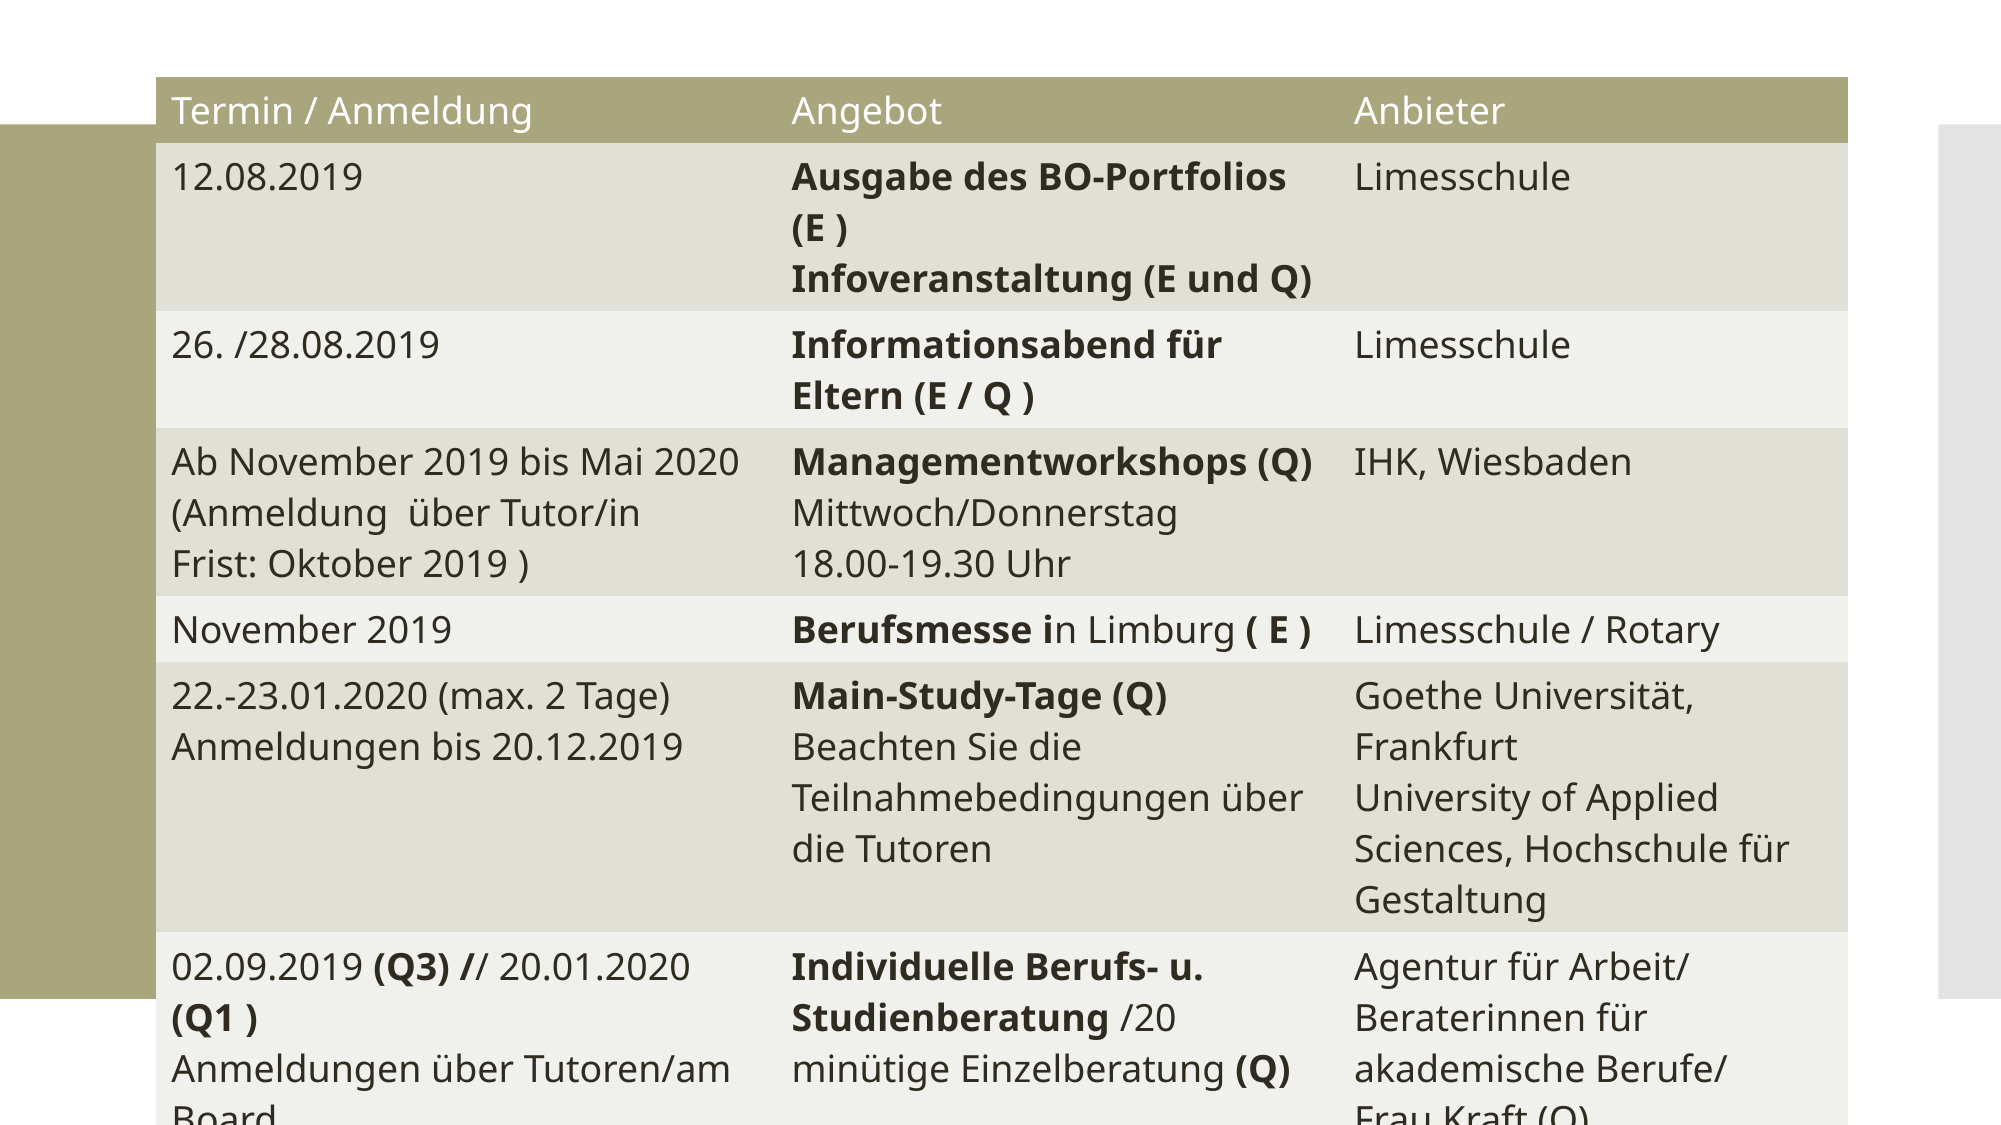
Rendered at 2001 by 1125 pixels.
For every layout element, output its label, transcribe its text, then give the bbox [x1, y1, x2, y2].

table_cell November 2019 [156, 596, 777, 662]
table_cell Limesschule [1339, 311, 1848, 428]
table_cell Individuelle Berufs- u. Studienberatung /20 minütige Einzelberatung (Q) [777, 932, 1339, 1125]
table_cell Limesschule / Rotary [1339, 596, 1848, 662]
table_cell Berufsmesse in Limburg ( E ) [777, 596, 1339, 662]
table_cell Limesschule [1339, 143, 1848, 311]
table_cell Ab November 2019 bis Mai 2020 (Anmeldung über Tutor/in Frist: Oktober 2019 ) [156, 428, 777, 596]
table_cell 26. /28.08.2019 [156, 311, 777, 428]
table_cell IHK, Wiesbaden [1339, 428, 1848, 596]
table_cell 22.-23.01.2020 (max. 2 Tage) Anmeldungen bis 20.12.2019 [156, 662, 777, 932]
table_header Termin / Anmeldung [156, 77, 777, 143]
table_cell 12.08.2019 [156, 143, 777, 311]
table_cell 02.09.2019 (Q3) // 20.01.2020 (Q1 ) Anmeldungen über Tutoren/am Board Achtung: BO-Portfolio bitte mitbringen!! [156, 932, 777, 1125]
table_cell Main-Study-Tage (Q) Beachten Sie die Teilnahmebedingungen über die Tutoren [777, 662, 1339, 932]
table_cell Agentur für Arbeit/ Beraterinnen für akademische Berufe/ Frau Kraft (Q) [1339, 932, 1848, 1125]
table_cell Informationsabend für Eltern (E / Q ) [777, 311, 1339, 428]
table_header Angebot [777, 77, 1339, 143]
table_cell Goethe Universität, Frankfurt University of Applied Sciences, Hochschule für Gestaltung [1339, 662, 1848, 932]
table_cell Managementworkshops (Q) Mittwoch/Donnerstag 18.00-19.30 Uhr [777, 428, 1339, 596]
table_header Anbieter [1339, 77, 1848, 143]
table_cell Ausgabe des BO-Portfolios (E ) Infoveranstaltung (E und Q) [777, 143, 1339, 311]
